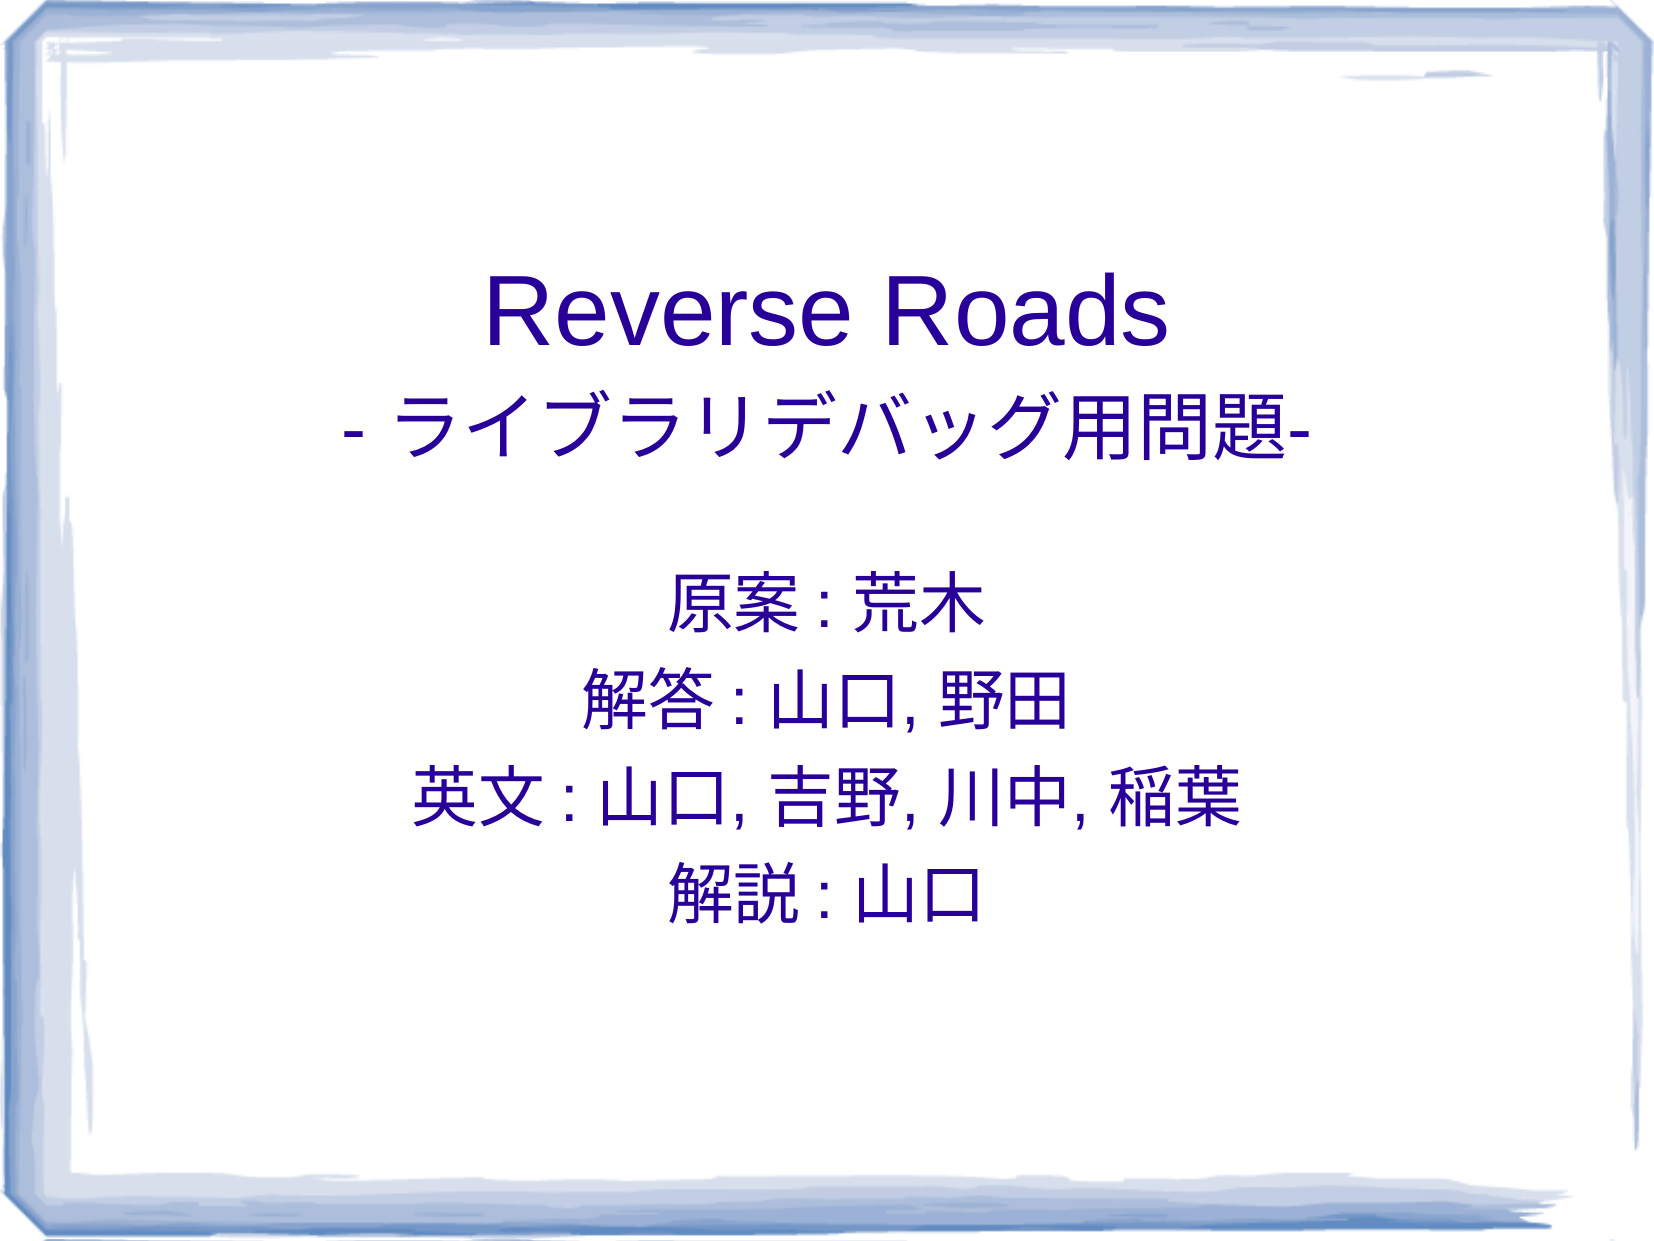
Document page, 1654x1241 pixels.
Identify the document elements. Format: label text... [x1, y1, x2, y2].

subtitle Reverse Roads - ライブラリデバッグ用問題- 原案 : 荒木 解答 : 山口, 野田 英文 : 山口, 吉野, 川中, 稲葉 解説 : 山口 [82, 49, 1571, 1144]
picture [0, 0, 1654, 1241]
